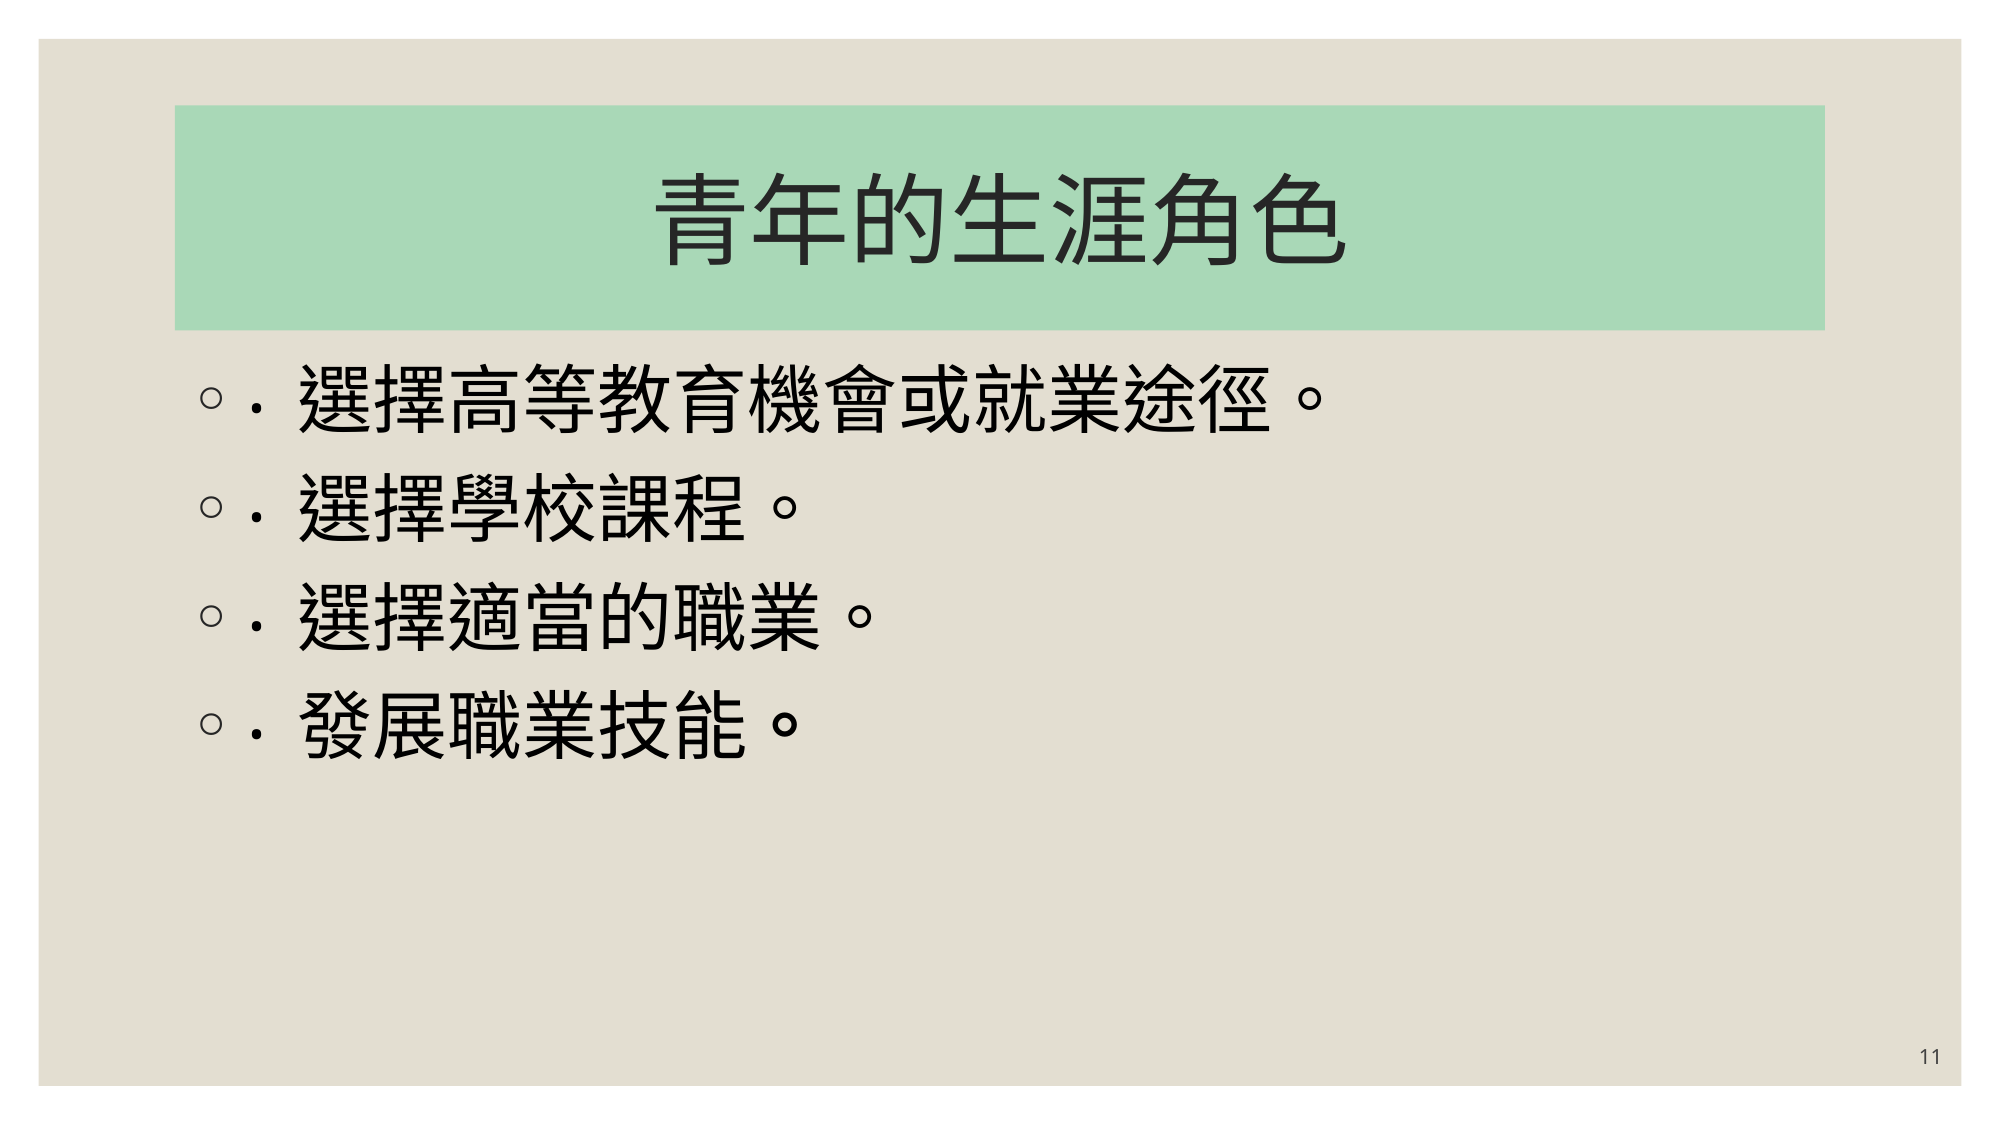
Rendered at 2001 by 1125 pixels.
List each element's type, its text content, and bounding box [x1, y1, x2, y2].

list ‧選擇高等教育機會或就業途徑。 ‧選擇學校課程。 ‧選擇適當的職業。 ‧發展職業技能。 [174, 345, 1825, 990]
slide_number <編號> [1717, 1034, 1958, 1080]
title 青年的生涯角色 [174, 105, 1825, 331]
